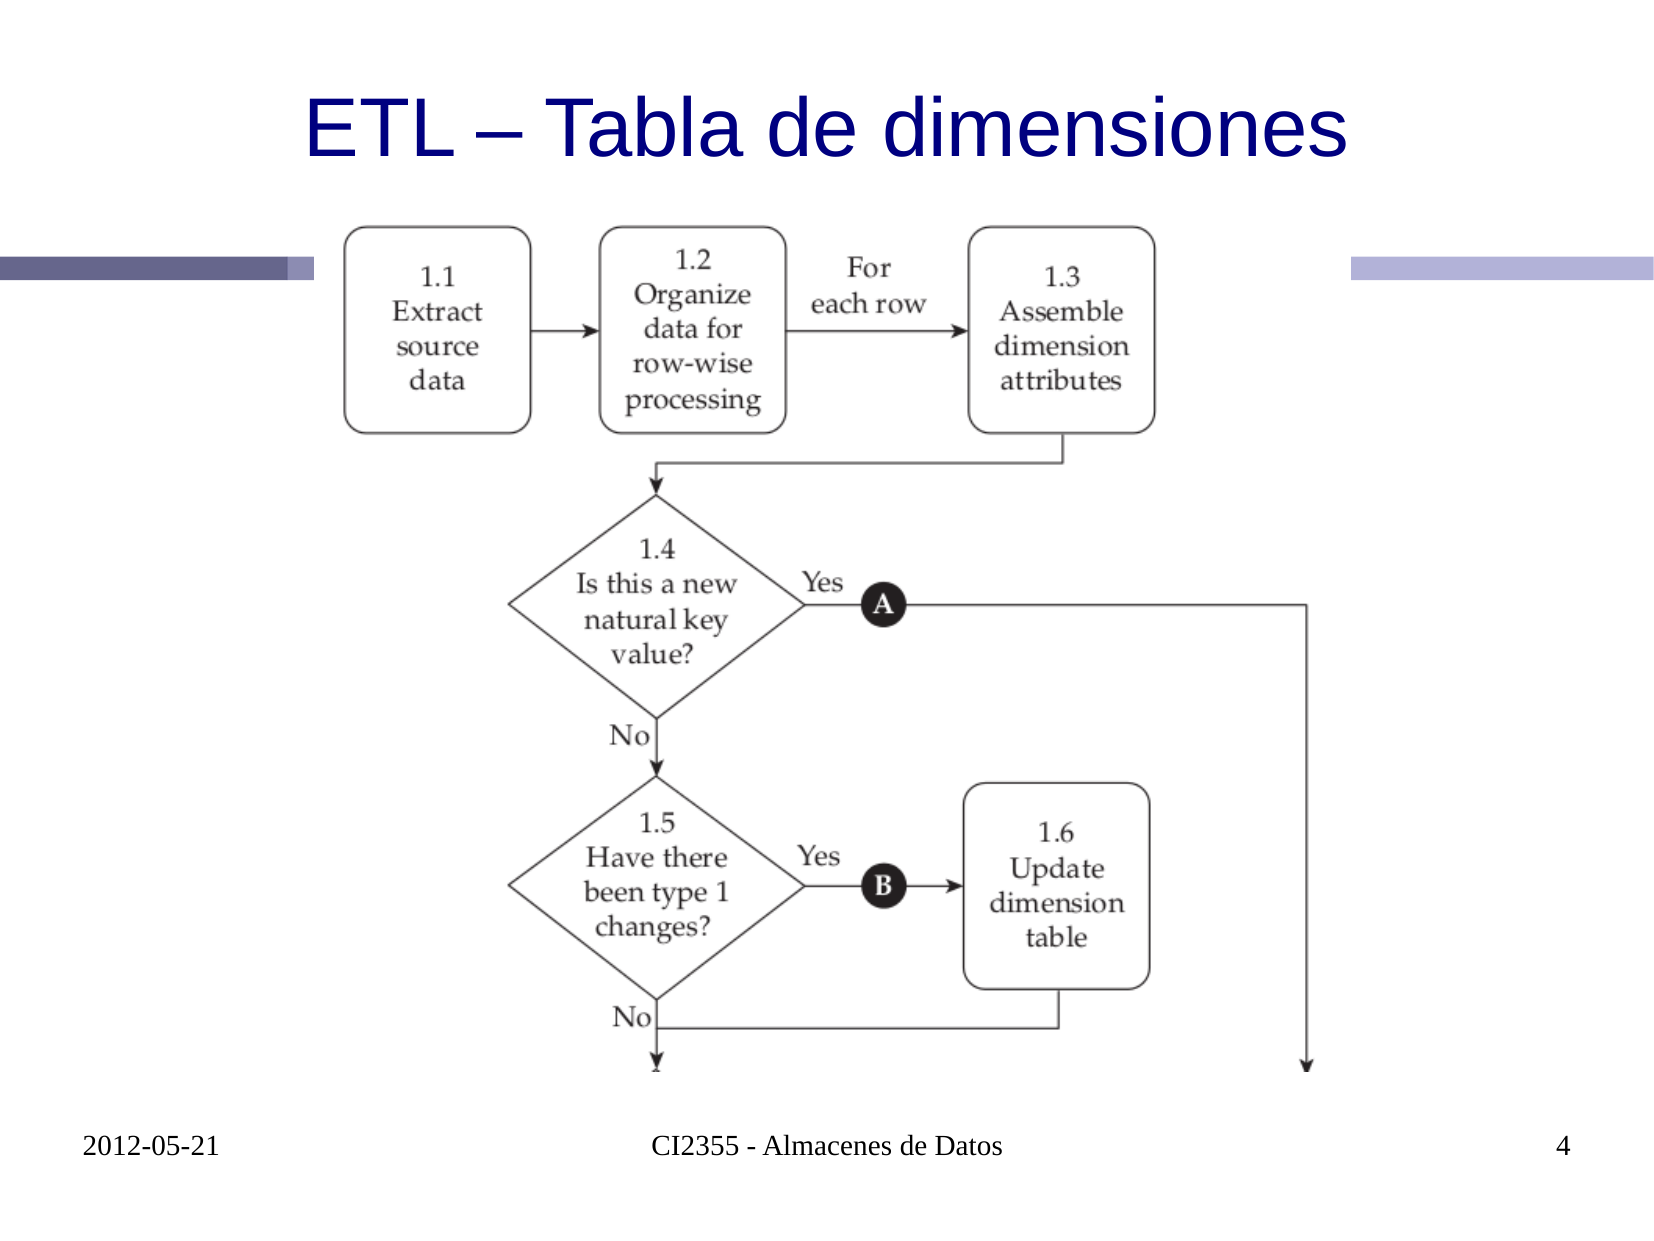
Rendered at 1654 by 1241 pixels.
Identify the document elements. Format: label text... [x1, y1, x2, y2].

picture [314, 202, 1351, 1072]
title ETL – Tabla de dimensiones [0, 0, 1654, 257]
